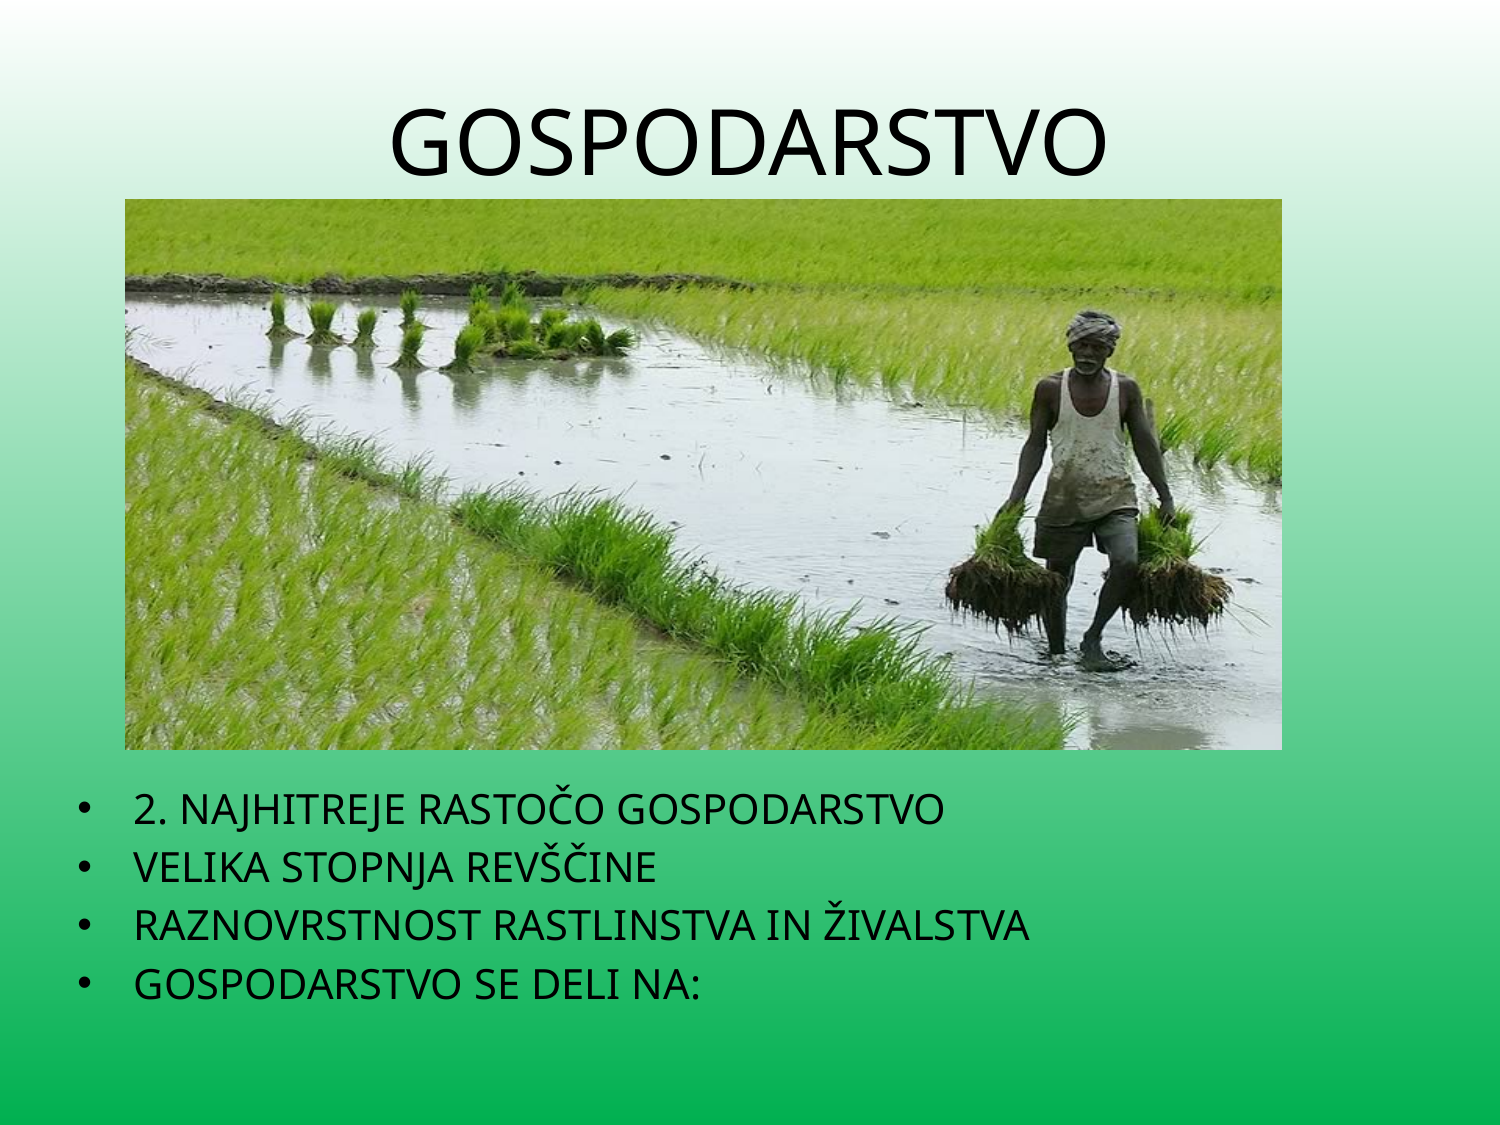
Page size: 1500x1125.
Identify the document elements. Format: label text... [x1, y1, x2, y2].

list 2. NAJHITREJE RASTOČO GOSPODARSTVO VELIKA STOPNJA REVŠČINE RAZNOVRSTNOST RASTLINSTVA IN ŽIVALSTVA GOSPODARSTVO SE DELI NA: [62, 774, 1413, 1075]
title GOSPODARSTVO [75, 45, 1425, 233]
picture [125, 199, 1282, 750]
